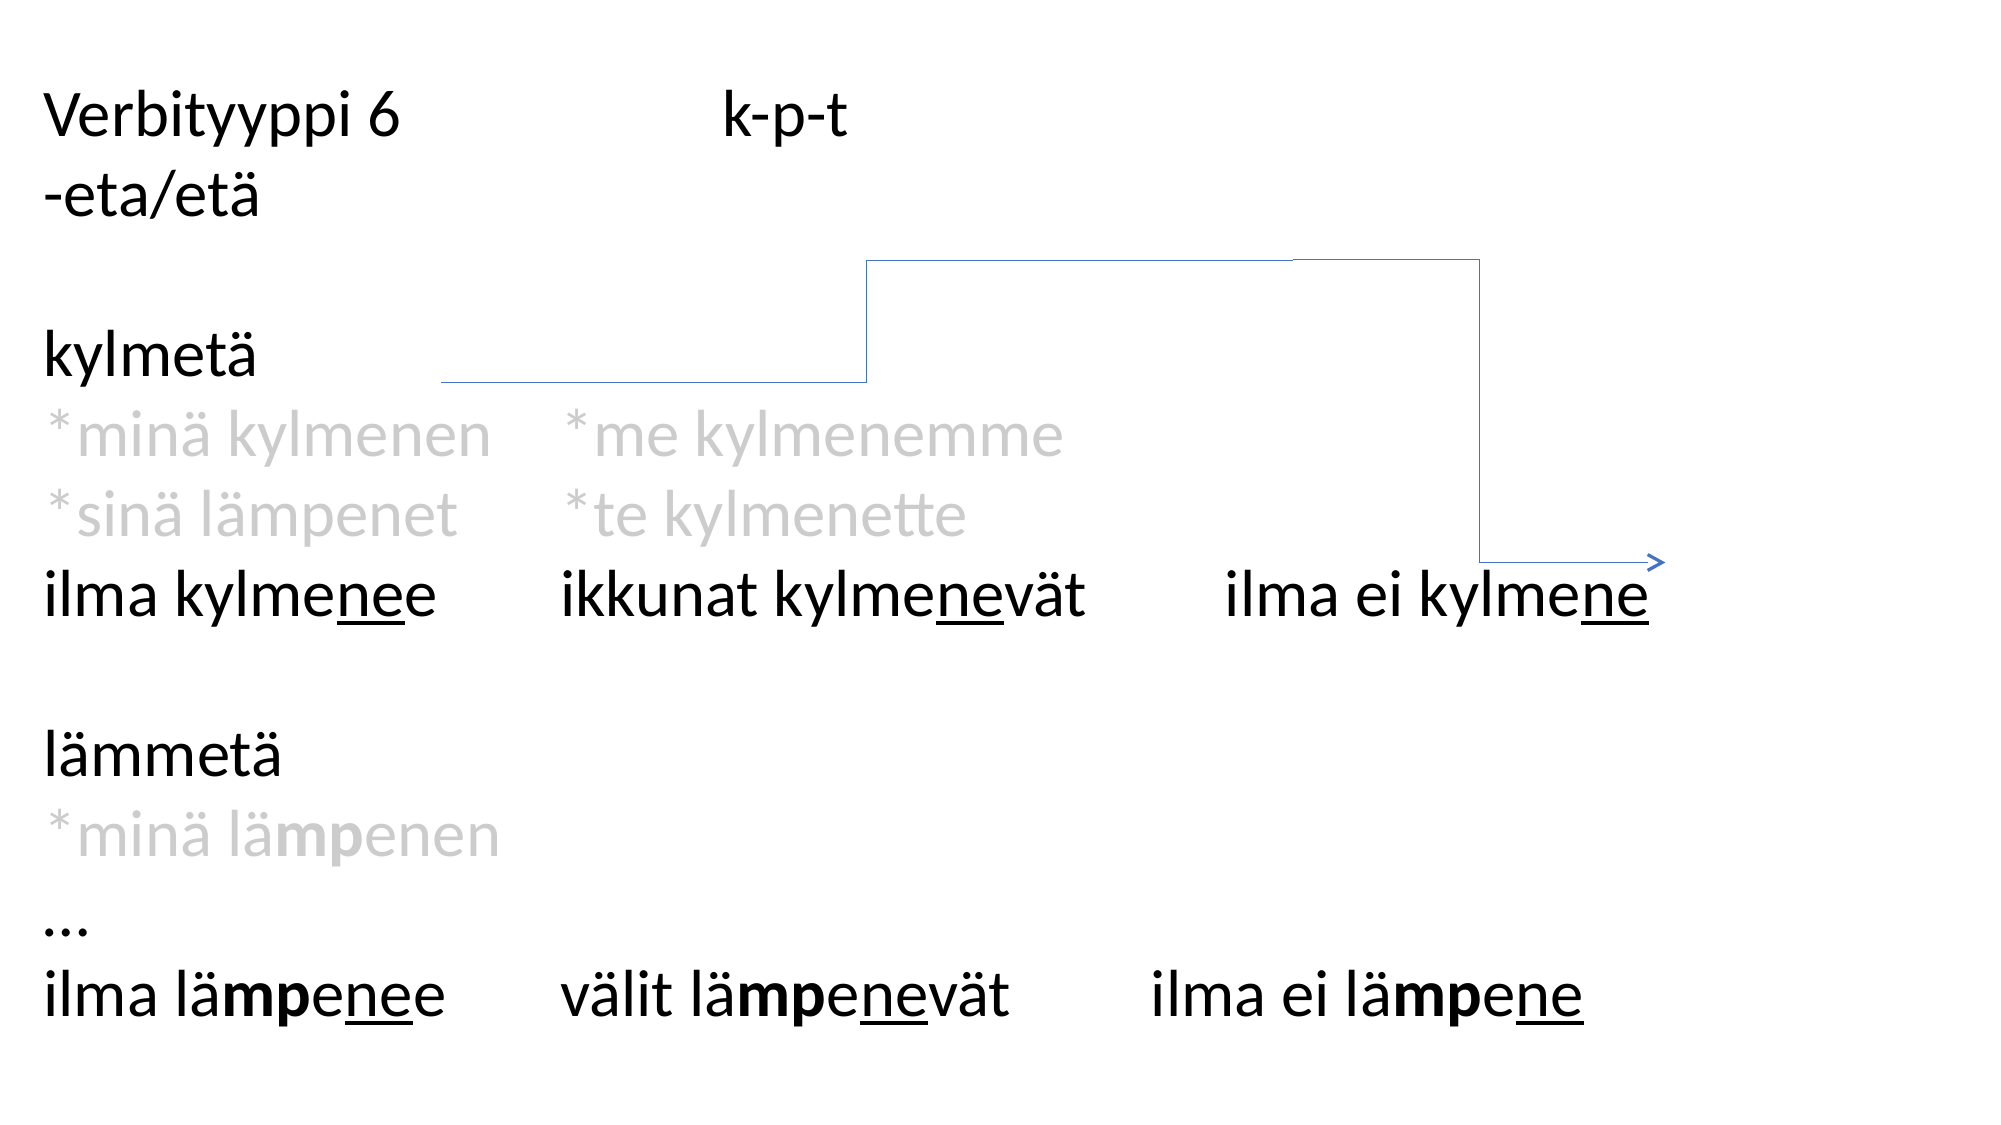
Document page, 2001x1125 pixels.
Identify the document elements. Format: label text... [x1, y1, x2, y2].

text_box Verbityyppi 6 k-p-t -eta/etä kylmetä *minä kylmenen *me kylmenemme *sinä lämpenet *te kylmenette ilma kylmenee ikkunat kylmenevät ilma ei kylmene lämmetä *minä lämpenen … ilma lämpenee välit lämpenevät ilma ei lämpene [28, 62, 1897, 1125]
